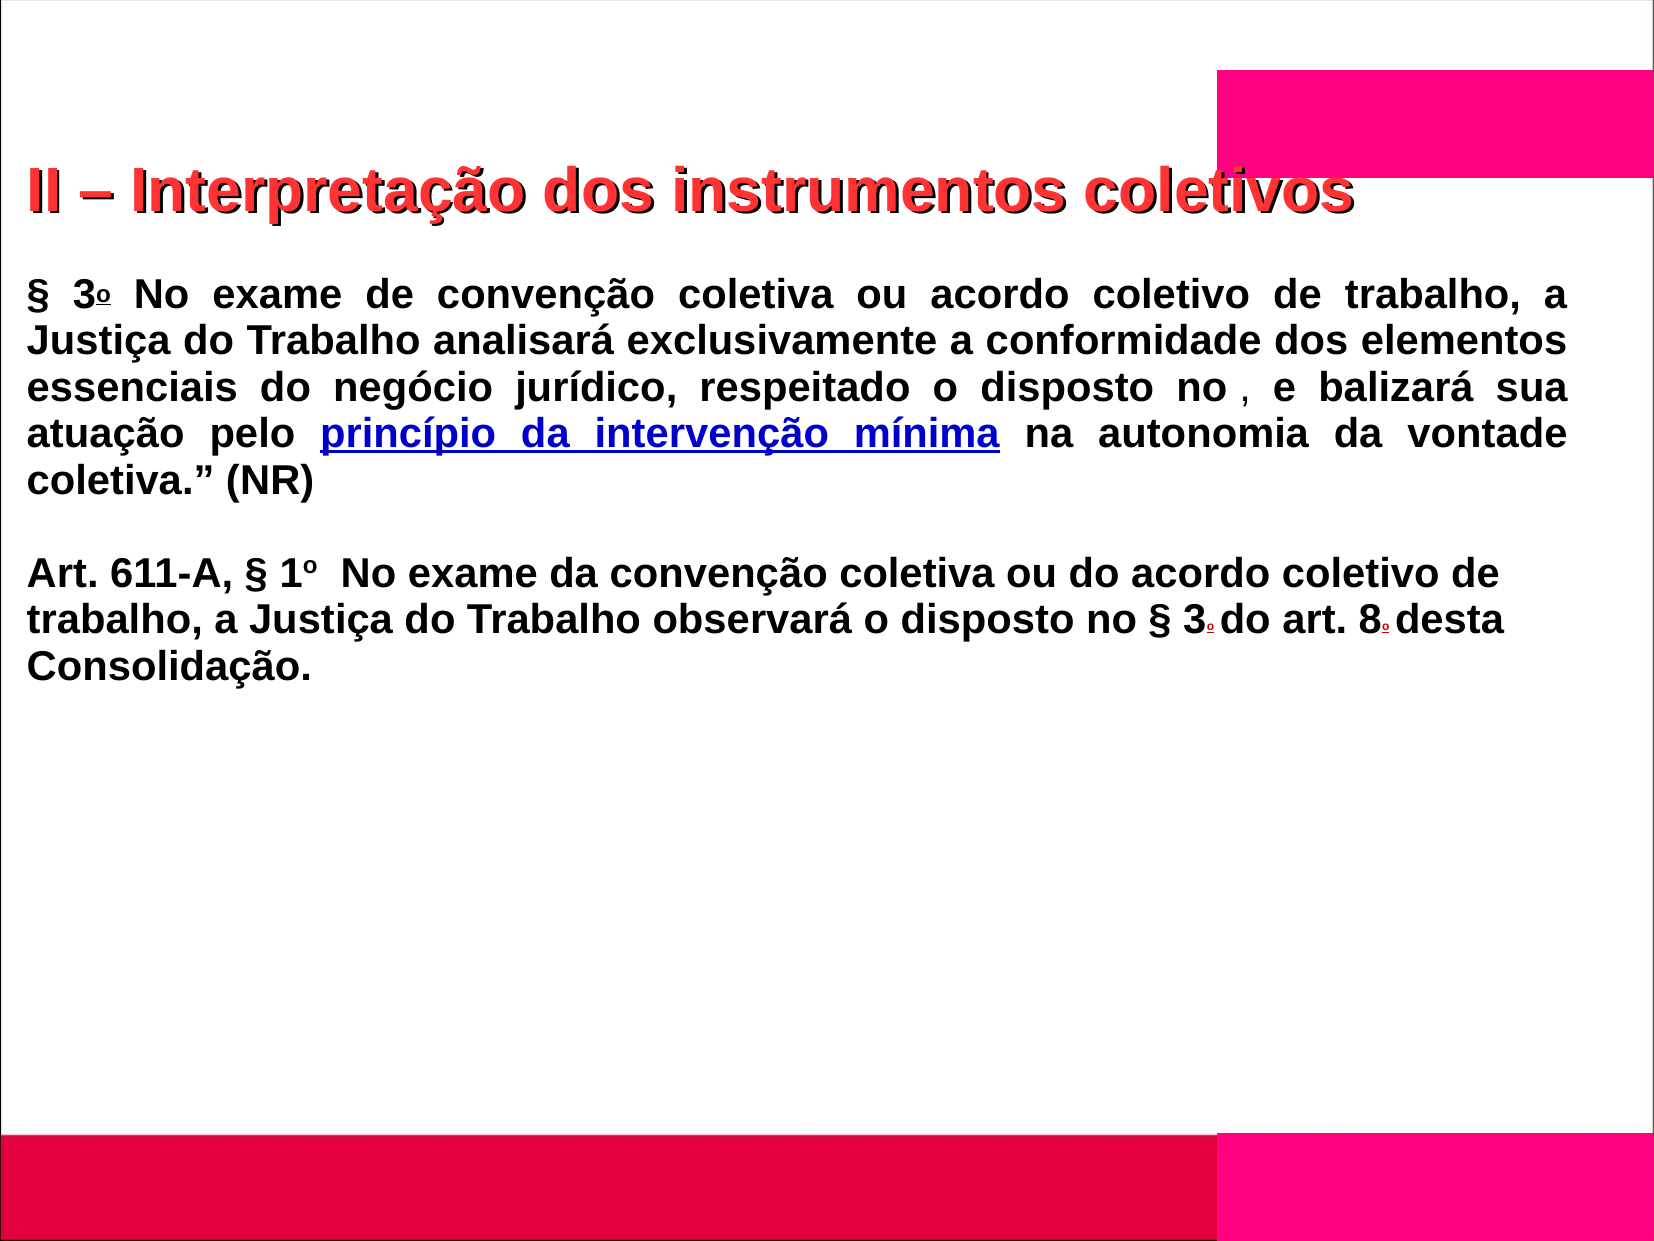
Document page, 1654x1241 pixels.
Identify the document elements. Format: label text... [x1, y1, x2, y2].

picture [0, 0, 1654, 1241]
text_box II – Interpretação dos instrumentos coletivos § 3o No exame de convenção coletiva ou acordo coletivo de trabalho, a Justiça do Trabalho analisará exclusivamente a conformidade dos elementos essenciais do negócio jurídico, respeitado o disposto no , e balizará sua atuação pelo princípio da intervenção mínima na autonomia da vontade coletiva.” (NR) Art. 611-A, § 1o No exame da convenção coletiva ou do acordo coletivo de trabalho, a Justiça do Trabalho observará o disposto no § 3o do art. 8o desta Consolidação. [11, 147, 1583, 922]
